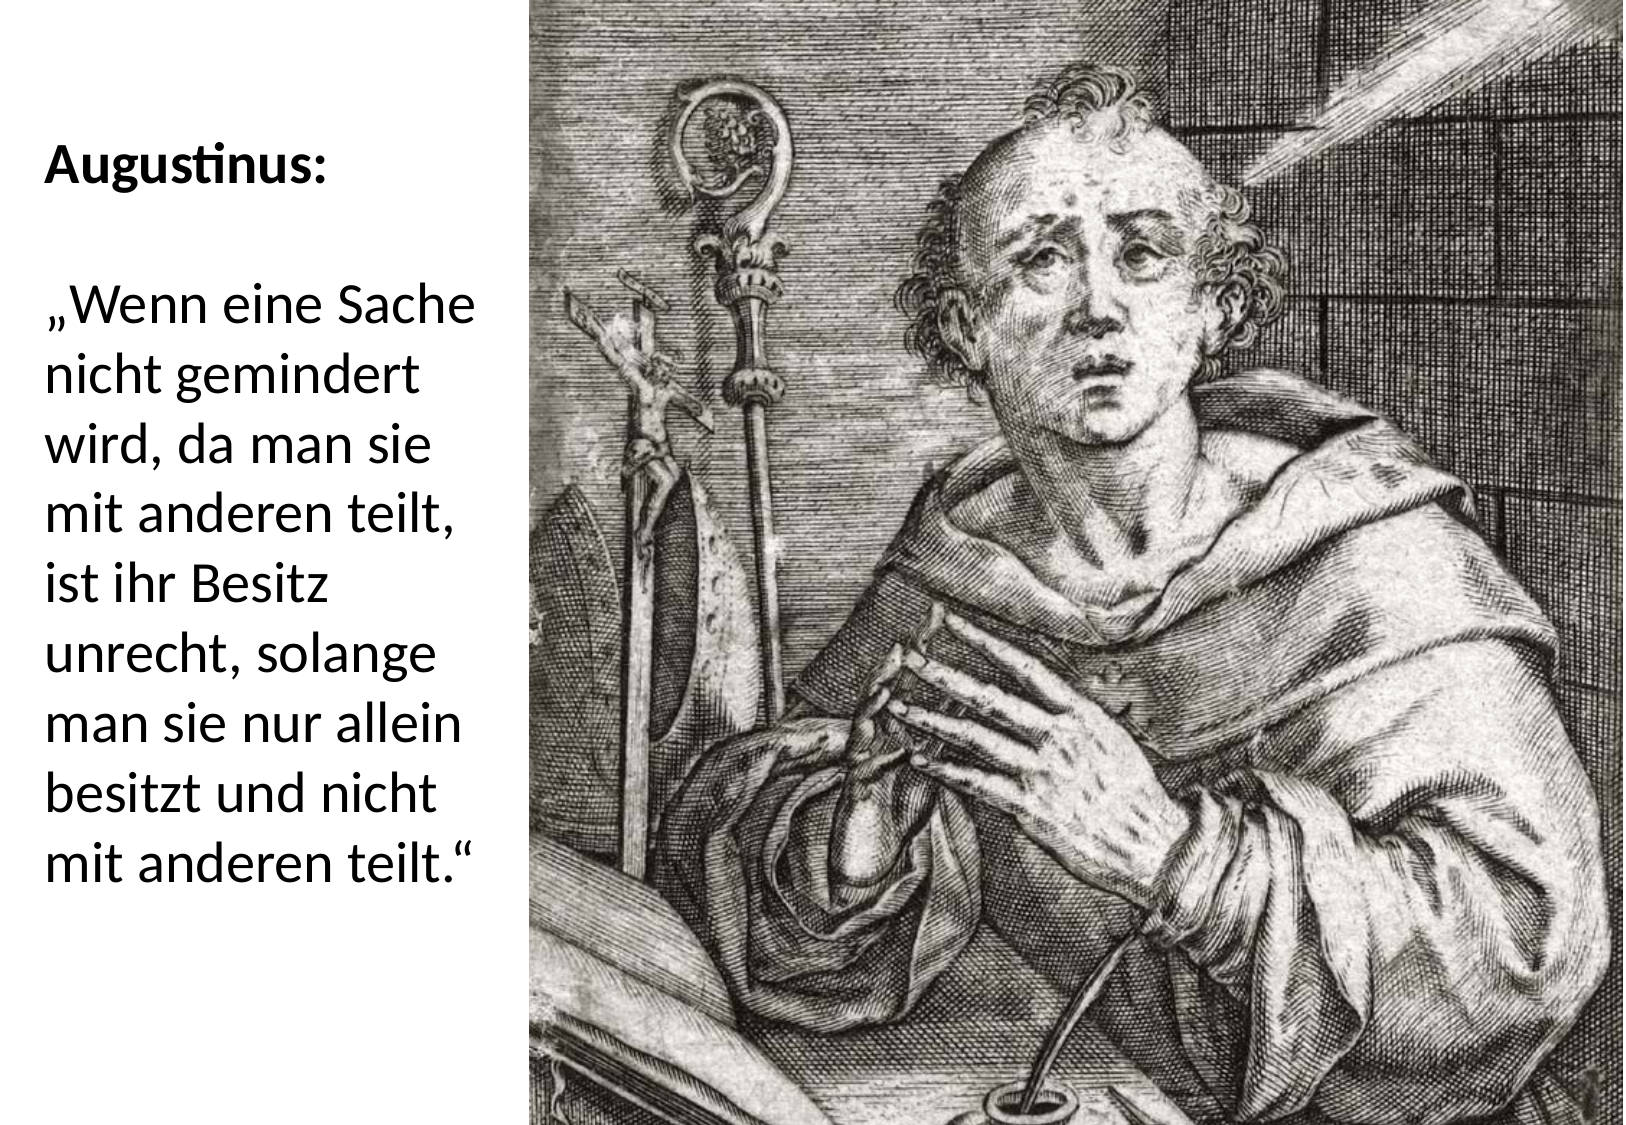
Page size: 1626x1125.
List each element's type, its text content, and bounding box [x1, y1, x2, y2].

list Augustinus: „Wenn eine Sache nicht gemindert wird, da man sie mit anderen teilt, ist ihr Besitz unrecht, solange man sie nur allein besitzt und nicht mit anderen teilt.“ [44, 125, 494, 1018]
picture [529, 0, 1623, 1125]
